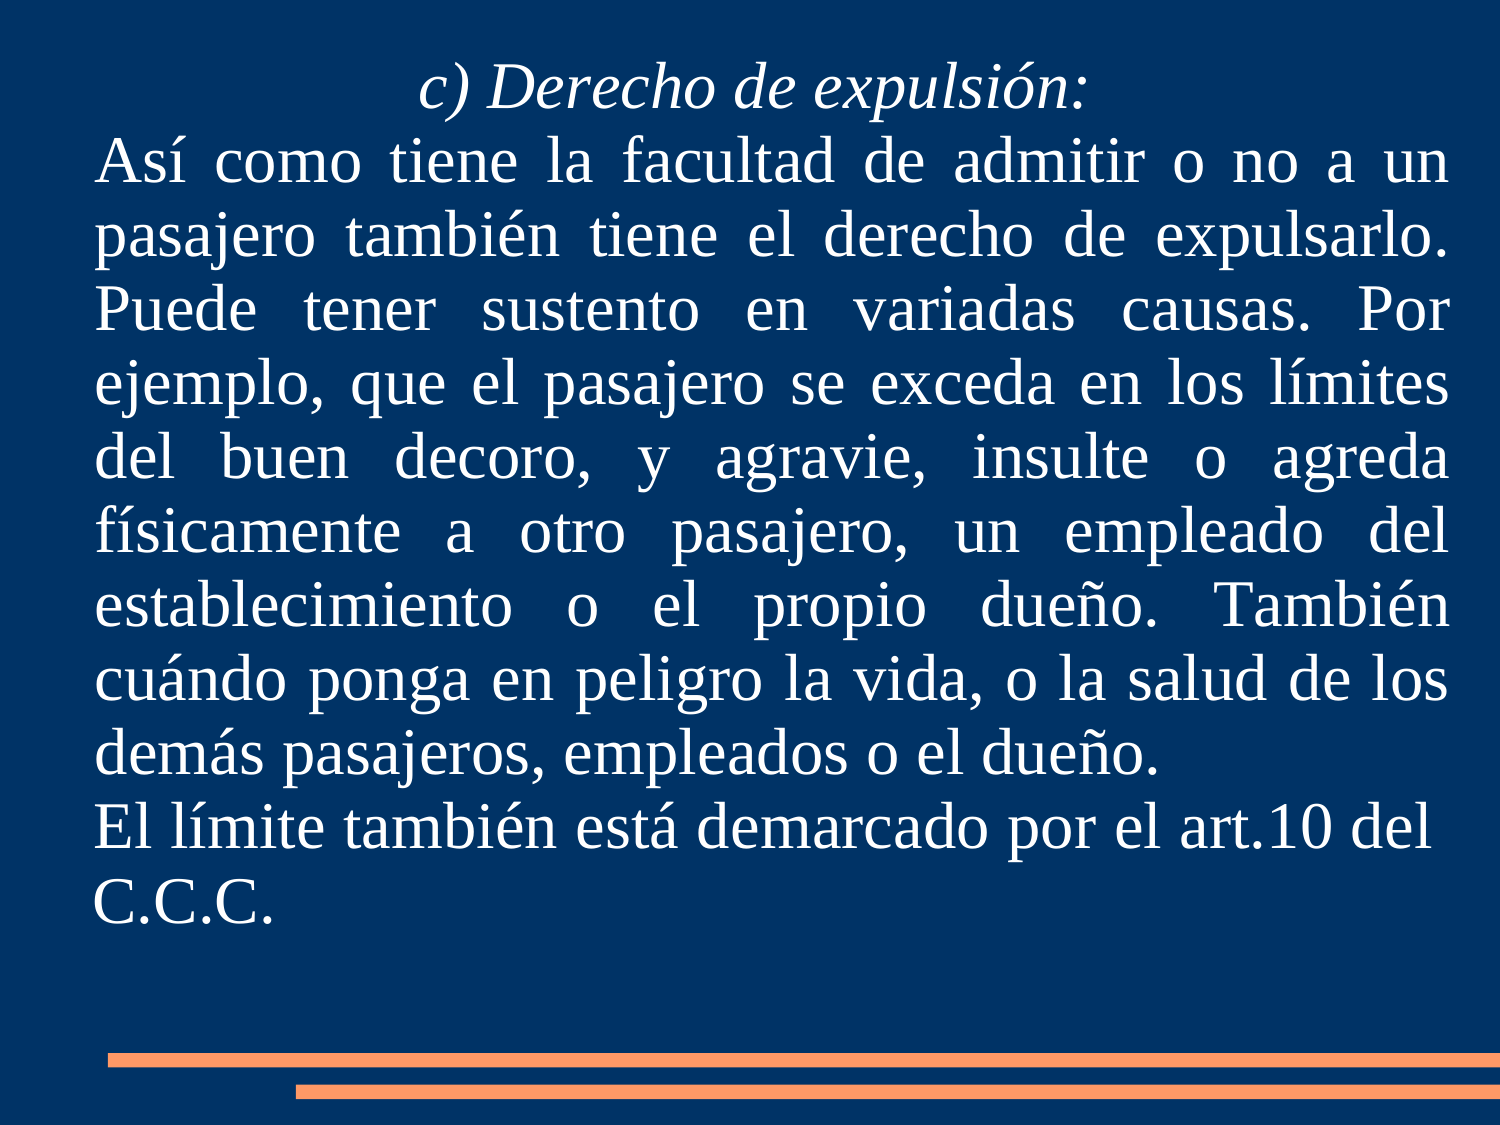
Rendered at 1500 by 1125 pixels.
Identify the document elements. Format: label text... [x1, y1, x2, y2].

subtitle c) Derecho de expulsión: Así como tiene la facultad de admitir o no a un pasajero también tiene el derecho de expulsarlo. Puede tener sustento en variadas causas. Por ejemplo, que el pasajero se exceda en los límites del buen decoro, y agravie, insulte o agreda físicamente a otro pasajero, un empleado del establecimiento o el propio dueño. También cuándo ponga en peligro la vida, o la salud de los demás pasajeros, empleados o el dueño. El límite también está demarcado por el art.10 del C.C.C. [59, 41, 1453, 945]
